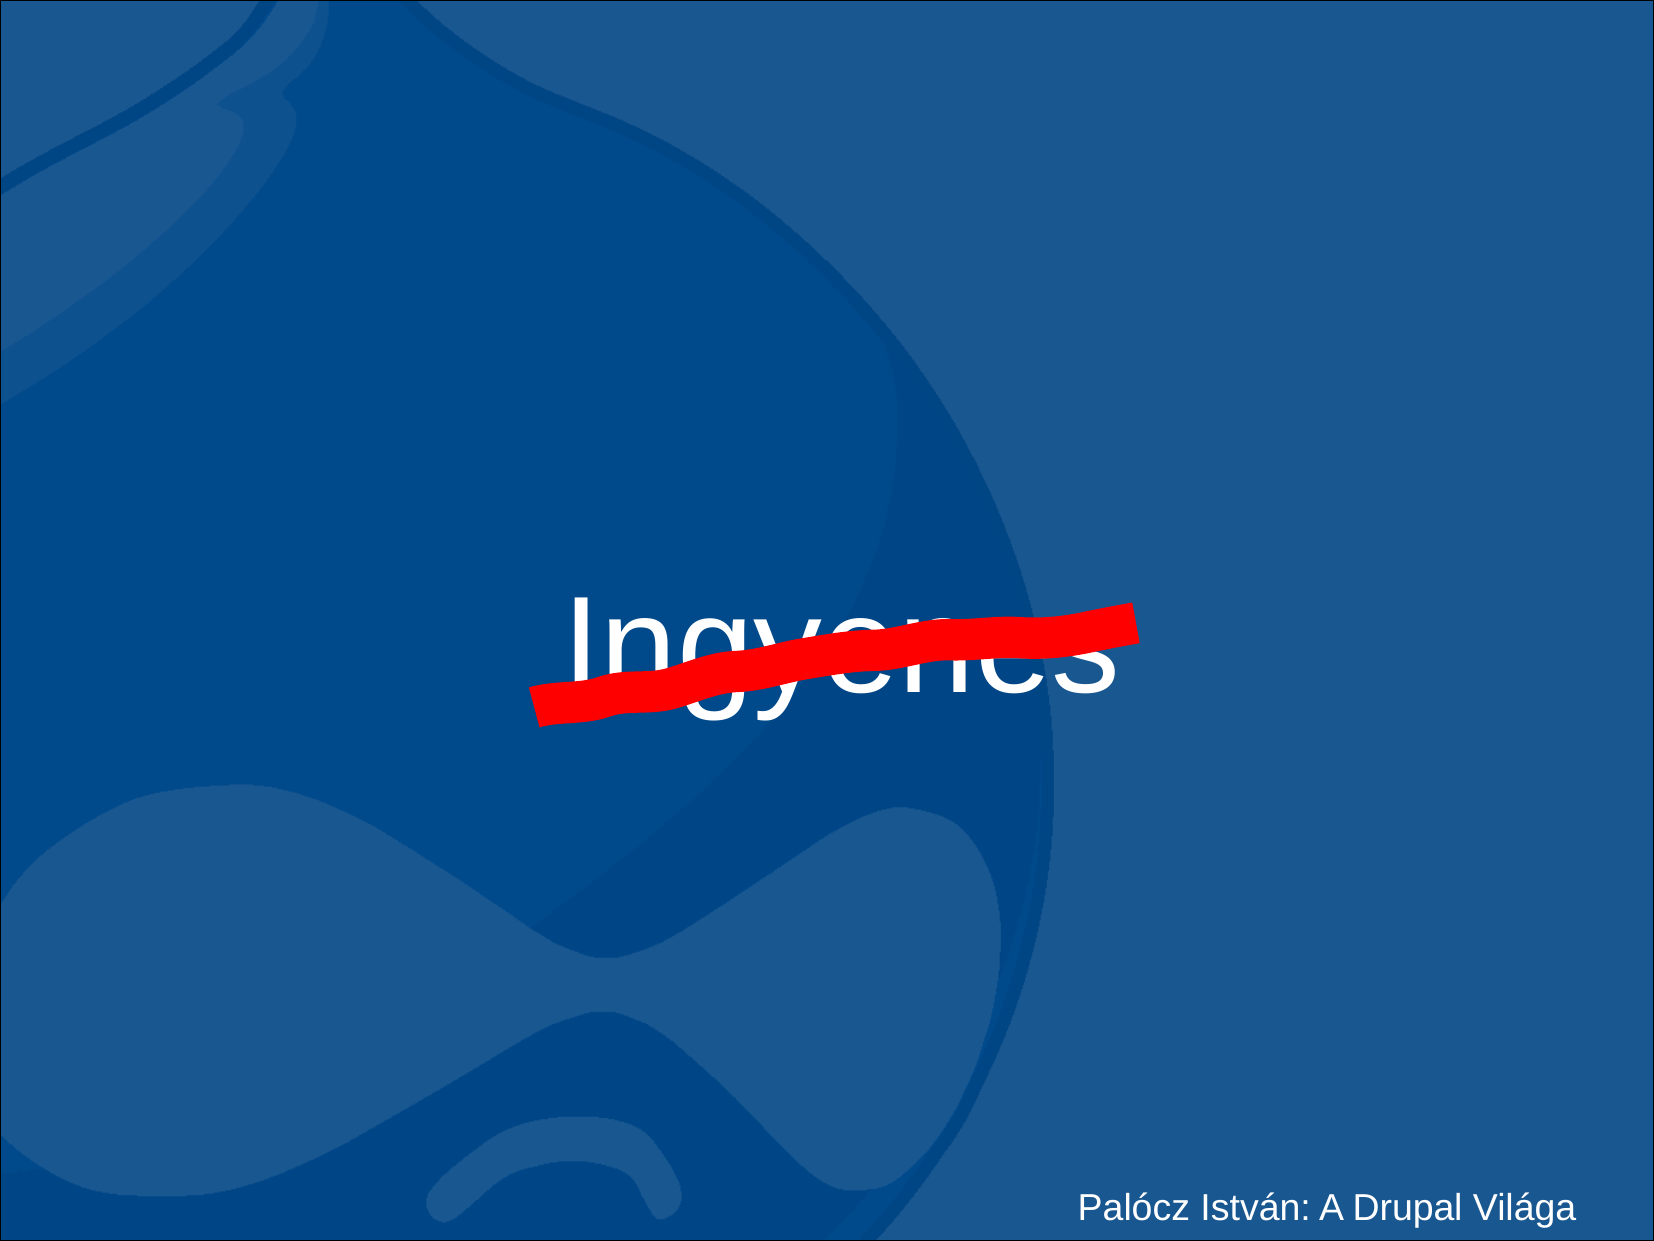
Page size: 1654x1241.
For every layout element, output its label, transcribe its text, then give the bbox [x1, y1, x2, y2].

text_box Ingyenes [118, 561, 1565, 747]
